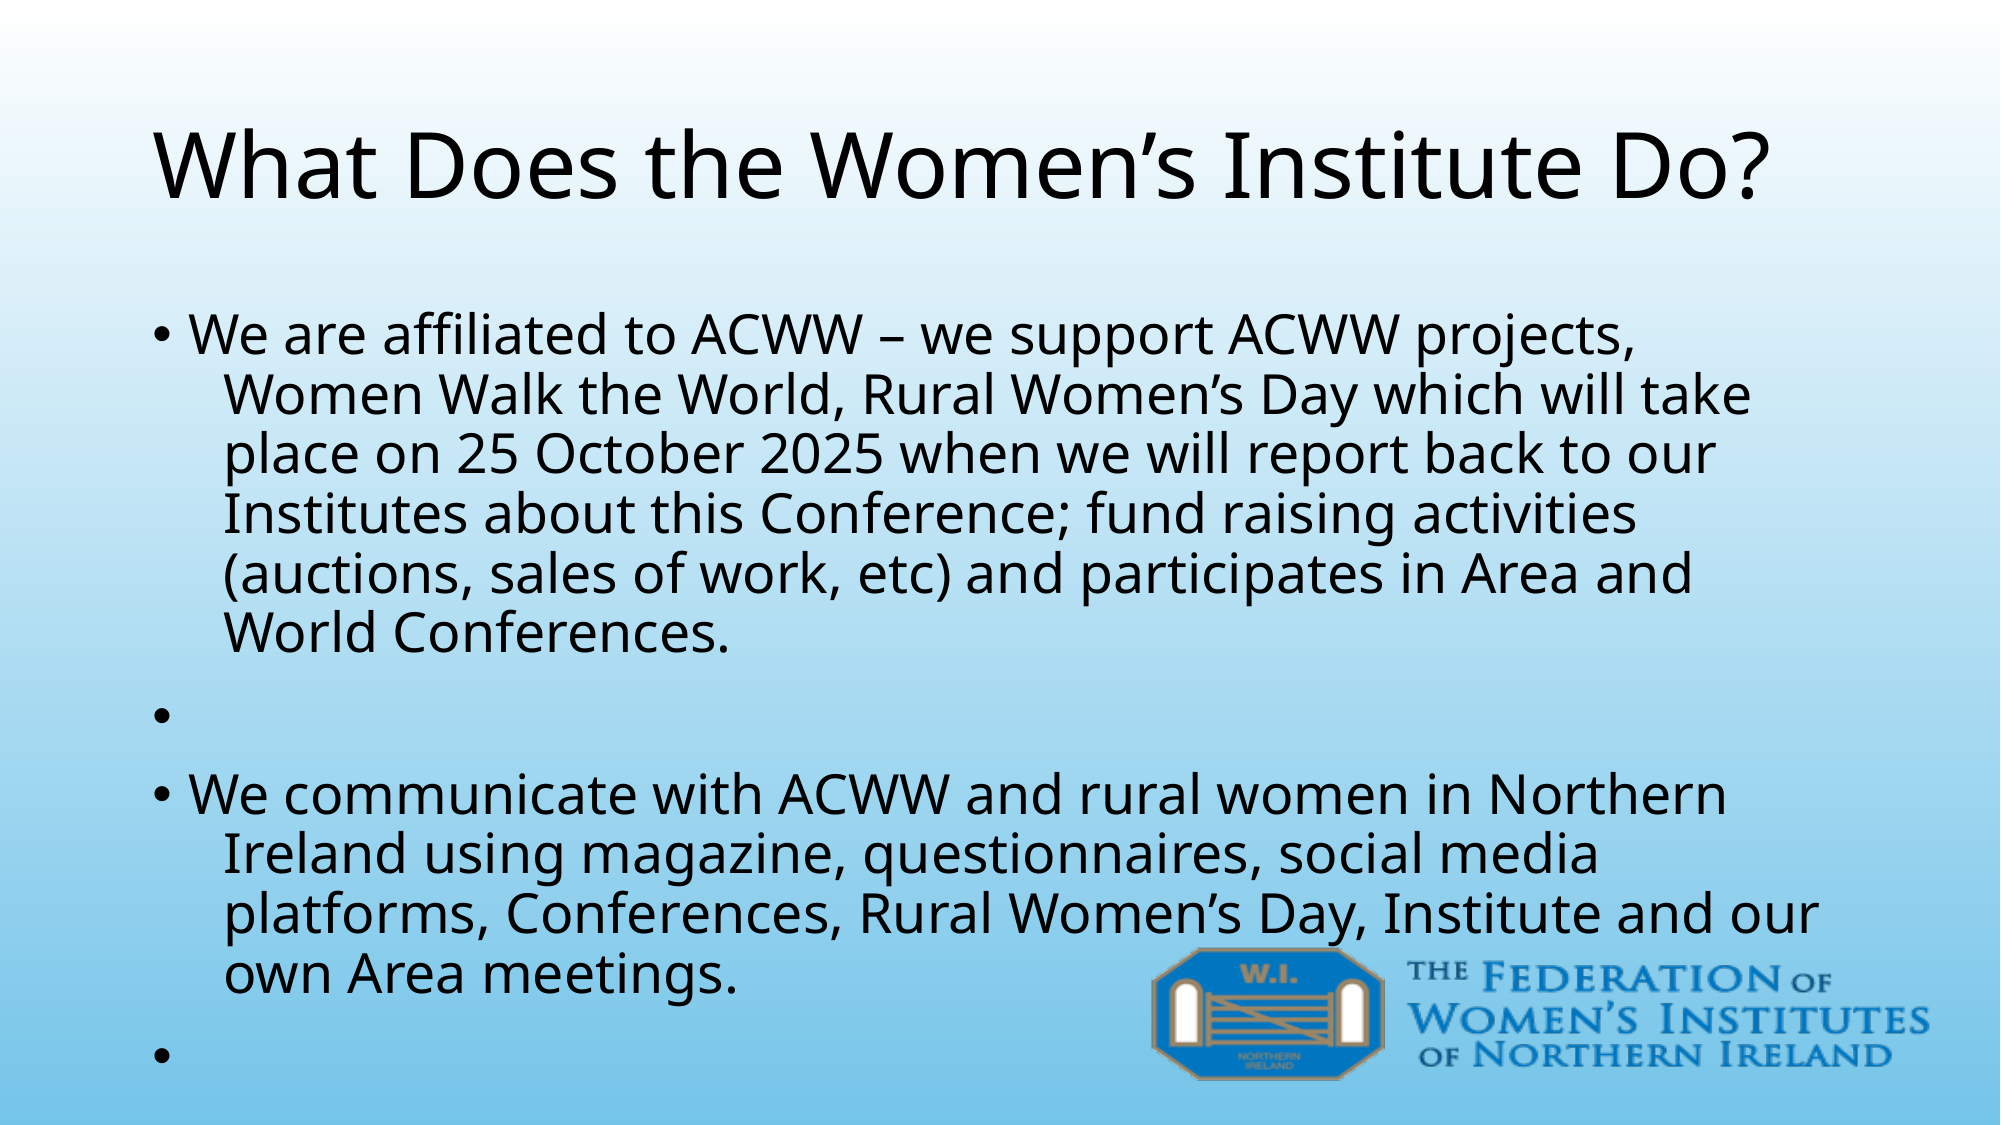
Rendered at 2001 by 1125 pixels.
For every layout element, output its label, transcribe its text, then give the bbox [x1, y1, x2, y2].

picture [1143, 942, 1956, 1084]
list We are affiliated to ACWW – we support ACWW projects, Women Walk the World, Rural Women’s Day which will take place on 25 October 2025 when we will report back to our Institutes about this Conference; fund raising activities (auctions, sales of work, etc) and participates in Area and World Conferences. We communicate with ACWW and rural women in Northern Ireland using magazine, questionnaires, social media platforms, Conferences, Rural Women’s Day, Institute and our own Area meetings. [137, 299, 1863, 1014]
title What Does the Women’s Institute Do? [137, 59, 1863, 278]
